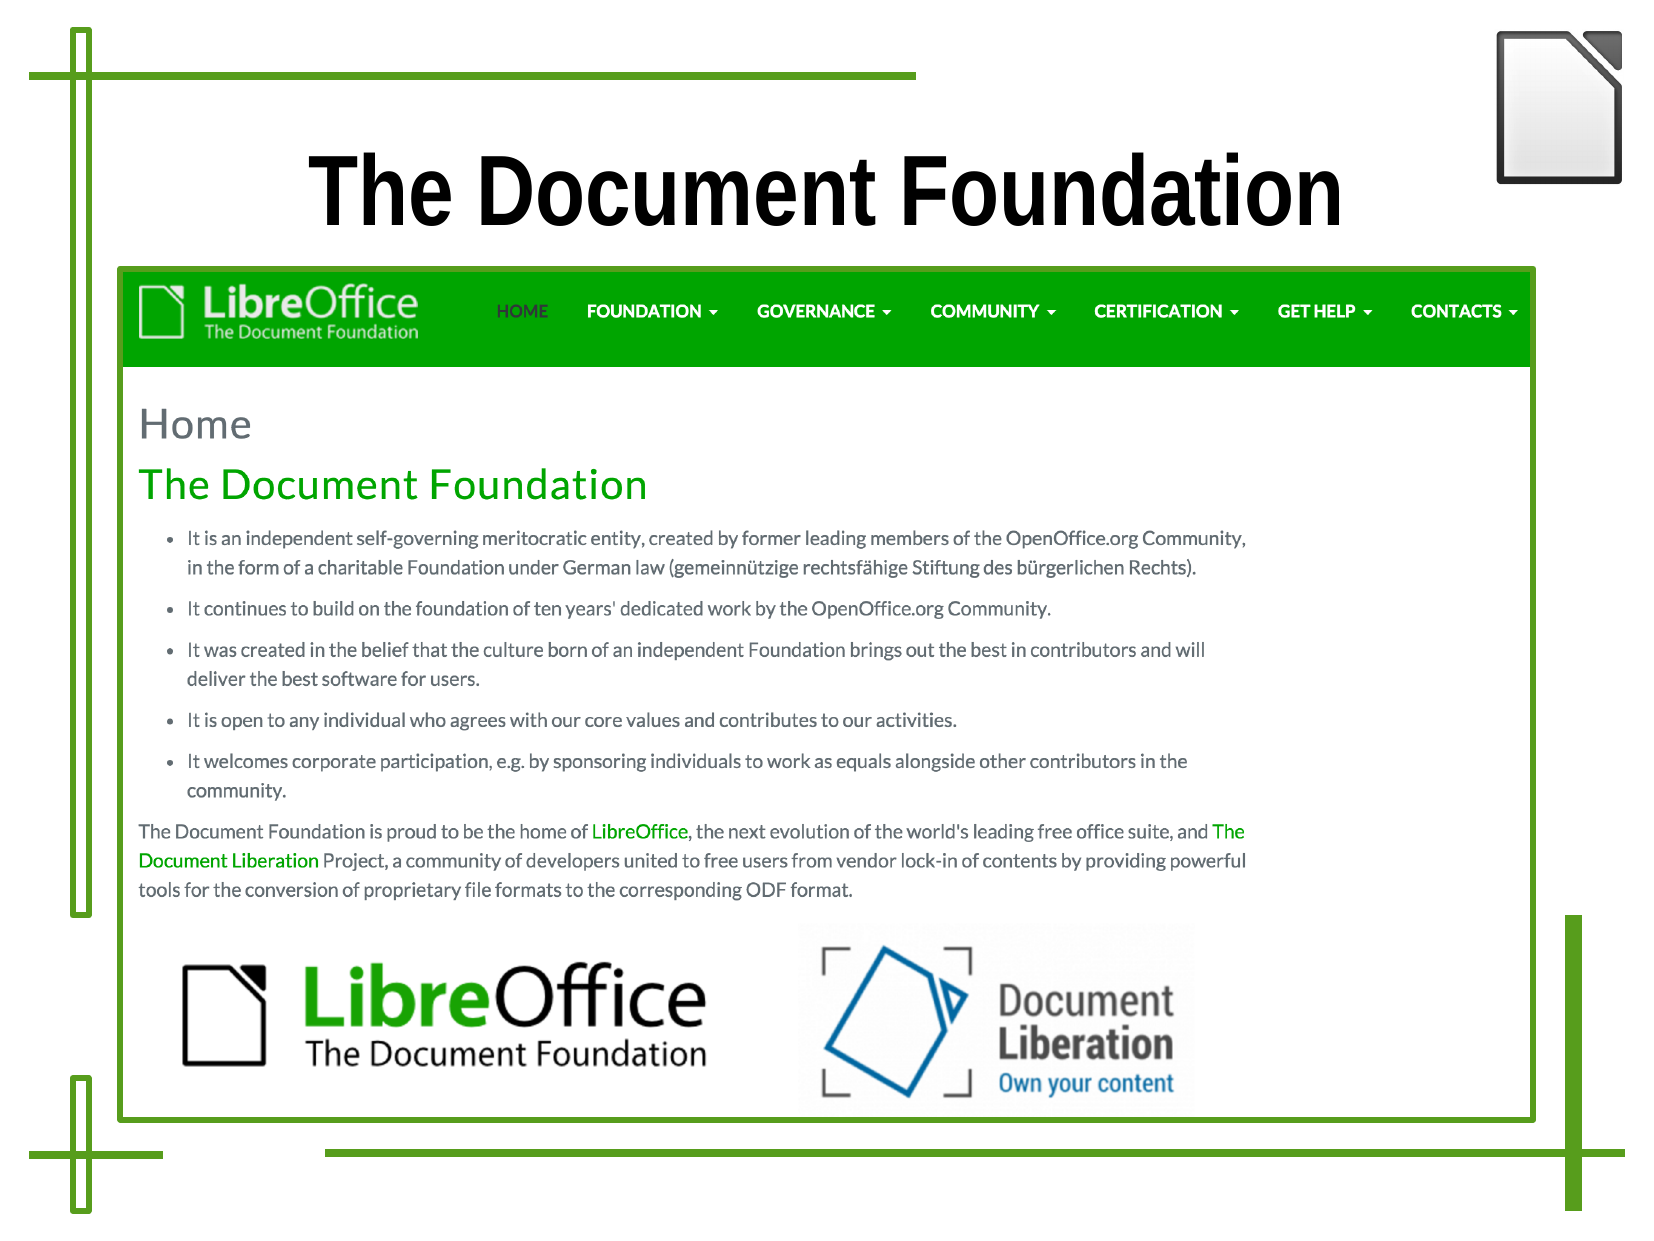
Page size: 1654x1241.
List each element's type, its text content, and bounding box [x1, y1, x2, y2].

title The Document Foundation [118, 118, 1536, 260]
picture [123, 271, 1531, 1117]
picture [1494, 29, 1624, 186]
